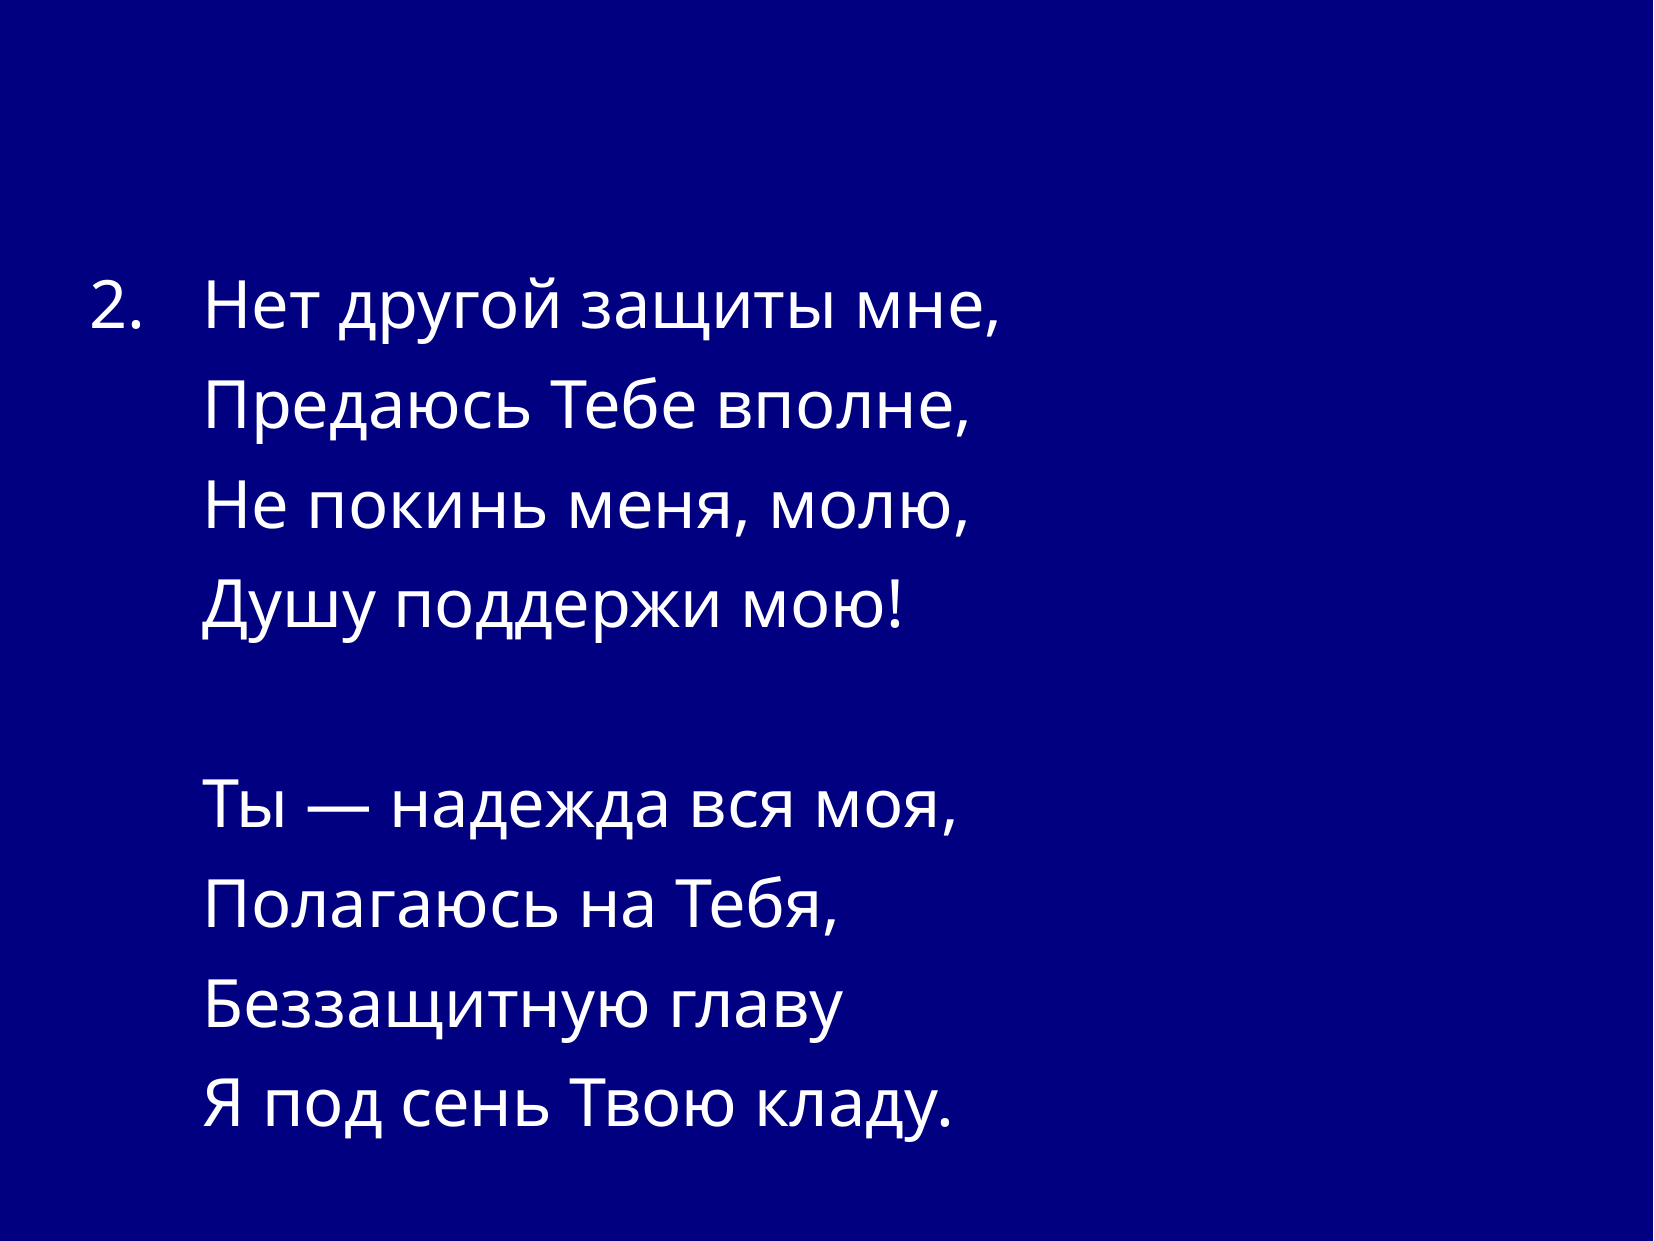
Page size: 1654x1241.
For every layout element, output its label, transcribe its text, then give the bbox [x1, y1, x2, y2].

text_box 2. Нет другой защиты мне, Предаюсь Тебе вполне, Не покинь меня, молю, Душу поддержи мою! Ты — надежда вся моя, Полагаюсь на Тебя, Беззащитную главу Я под сень Твою кладу. [75, 150, 1576, 1163]
